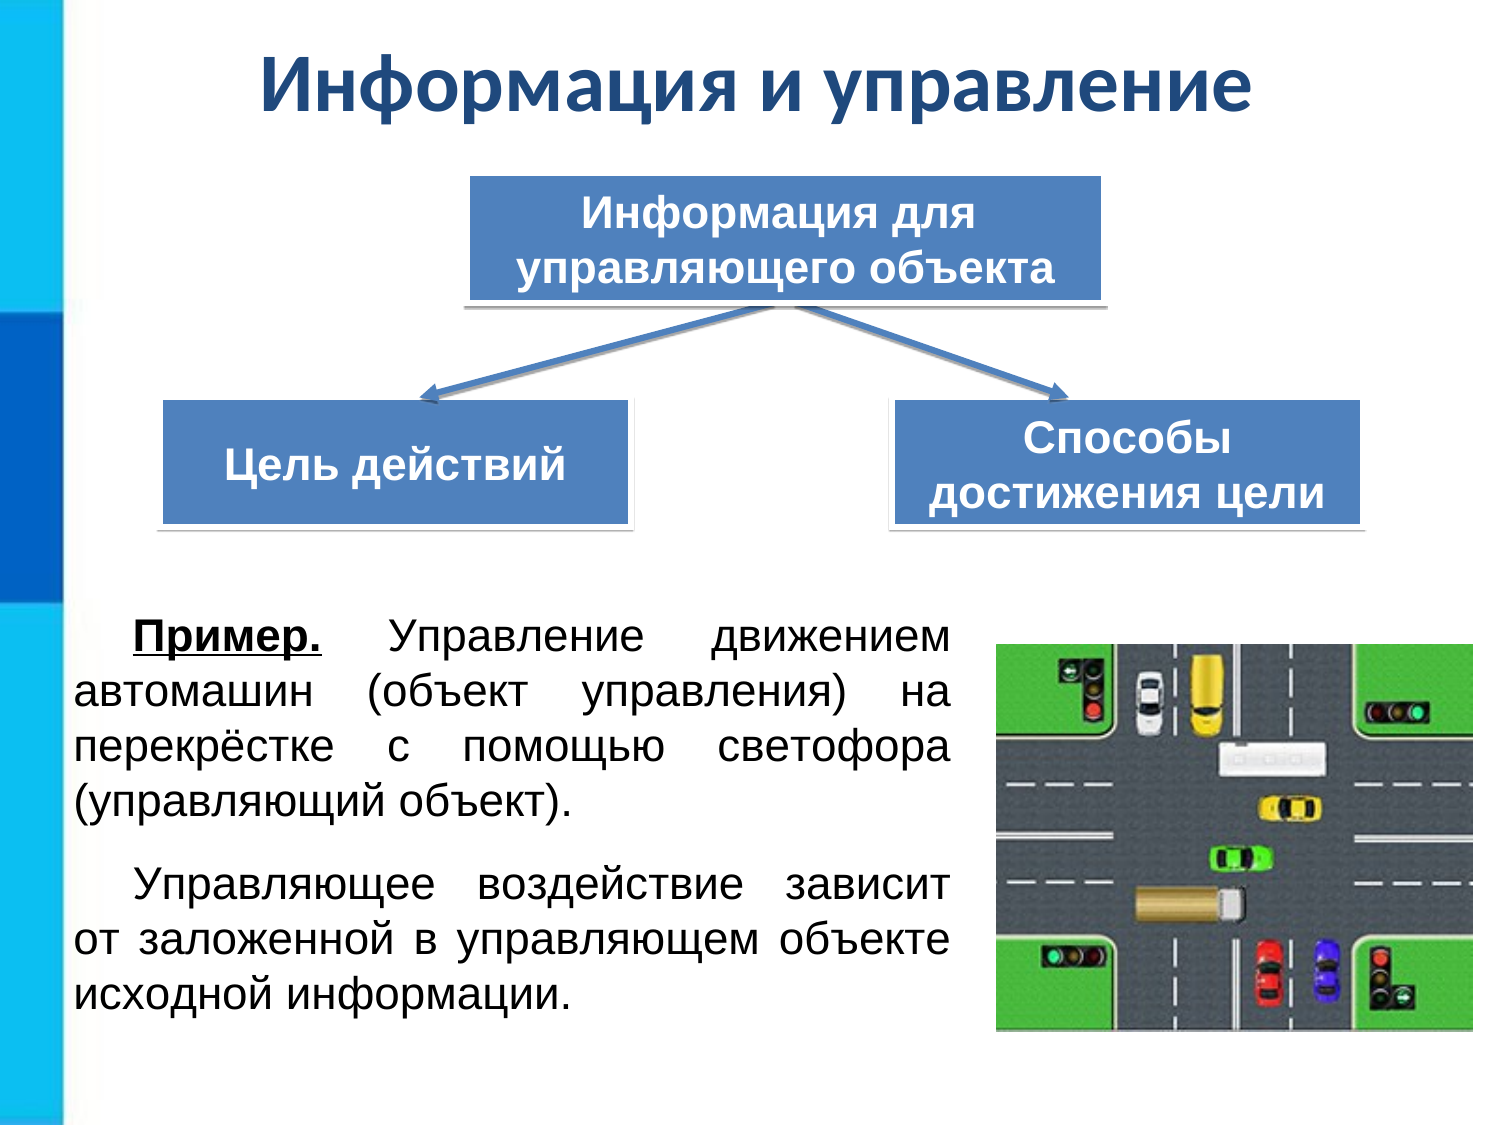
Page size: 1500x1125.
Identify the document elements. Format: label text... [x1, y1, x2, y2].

picture [0, 0, 1500, 1125]
text_box Пример. Управление движением автомашин (объект управления) на перекрёстке с помощью светофора (управляющий объект). Управляющее воздействие зависит от заложенной в управляющем объекте исходной информации. [58, 597, 967, 1027]
text_box Способы достижения цели [891, 397, 1364, 528]
text_box Информация и управление [88, 30, 1425, 138]
text_box Цель действий [159, 397, 632, 528]
text_box Информация для управляющего объекта [466, 172, 1105, 303]
